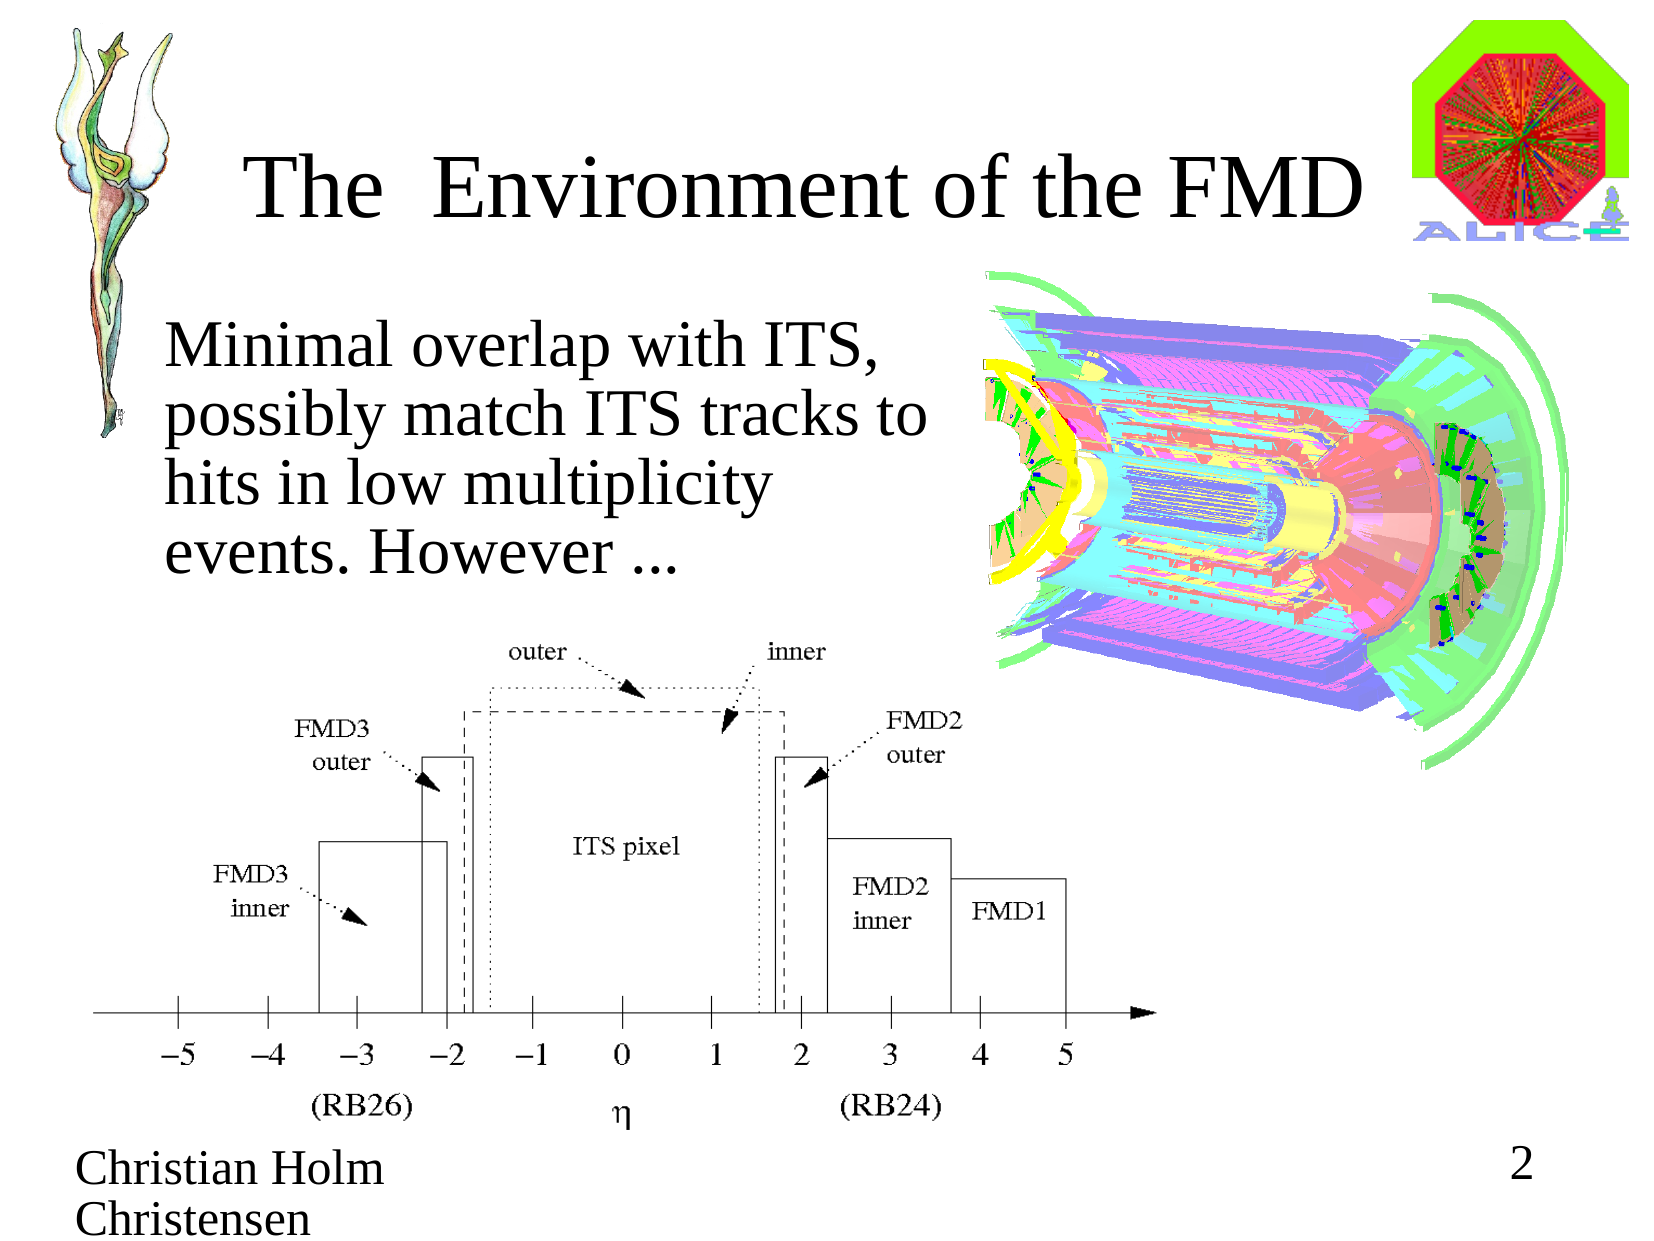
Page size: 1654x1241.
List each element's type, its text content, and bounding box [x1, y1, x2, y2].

text_box Christian Holm Christensen [74, 1143, 634, 1241]
title The Environment of the FMD [191, 21, 1384, 304]
picture [91, 262, 1576, 1131]
picture [1412, 20, 1629, 241]
text_box 5 [1509, 1138, 1535, 1191]
text_box Minimal overlap with ITS, possibly match ITS tracks to hits in low multiplicity events. However ... [150, 304, 976, 676]
picture [53, 23, 173, 438]
